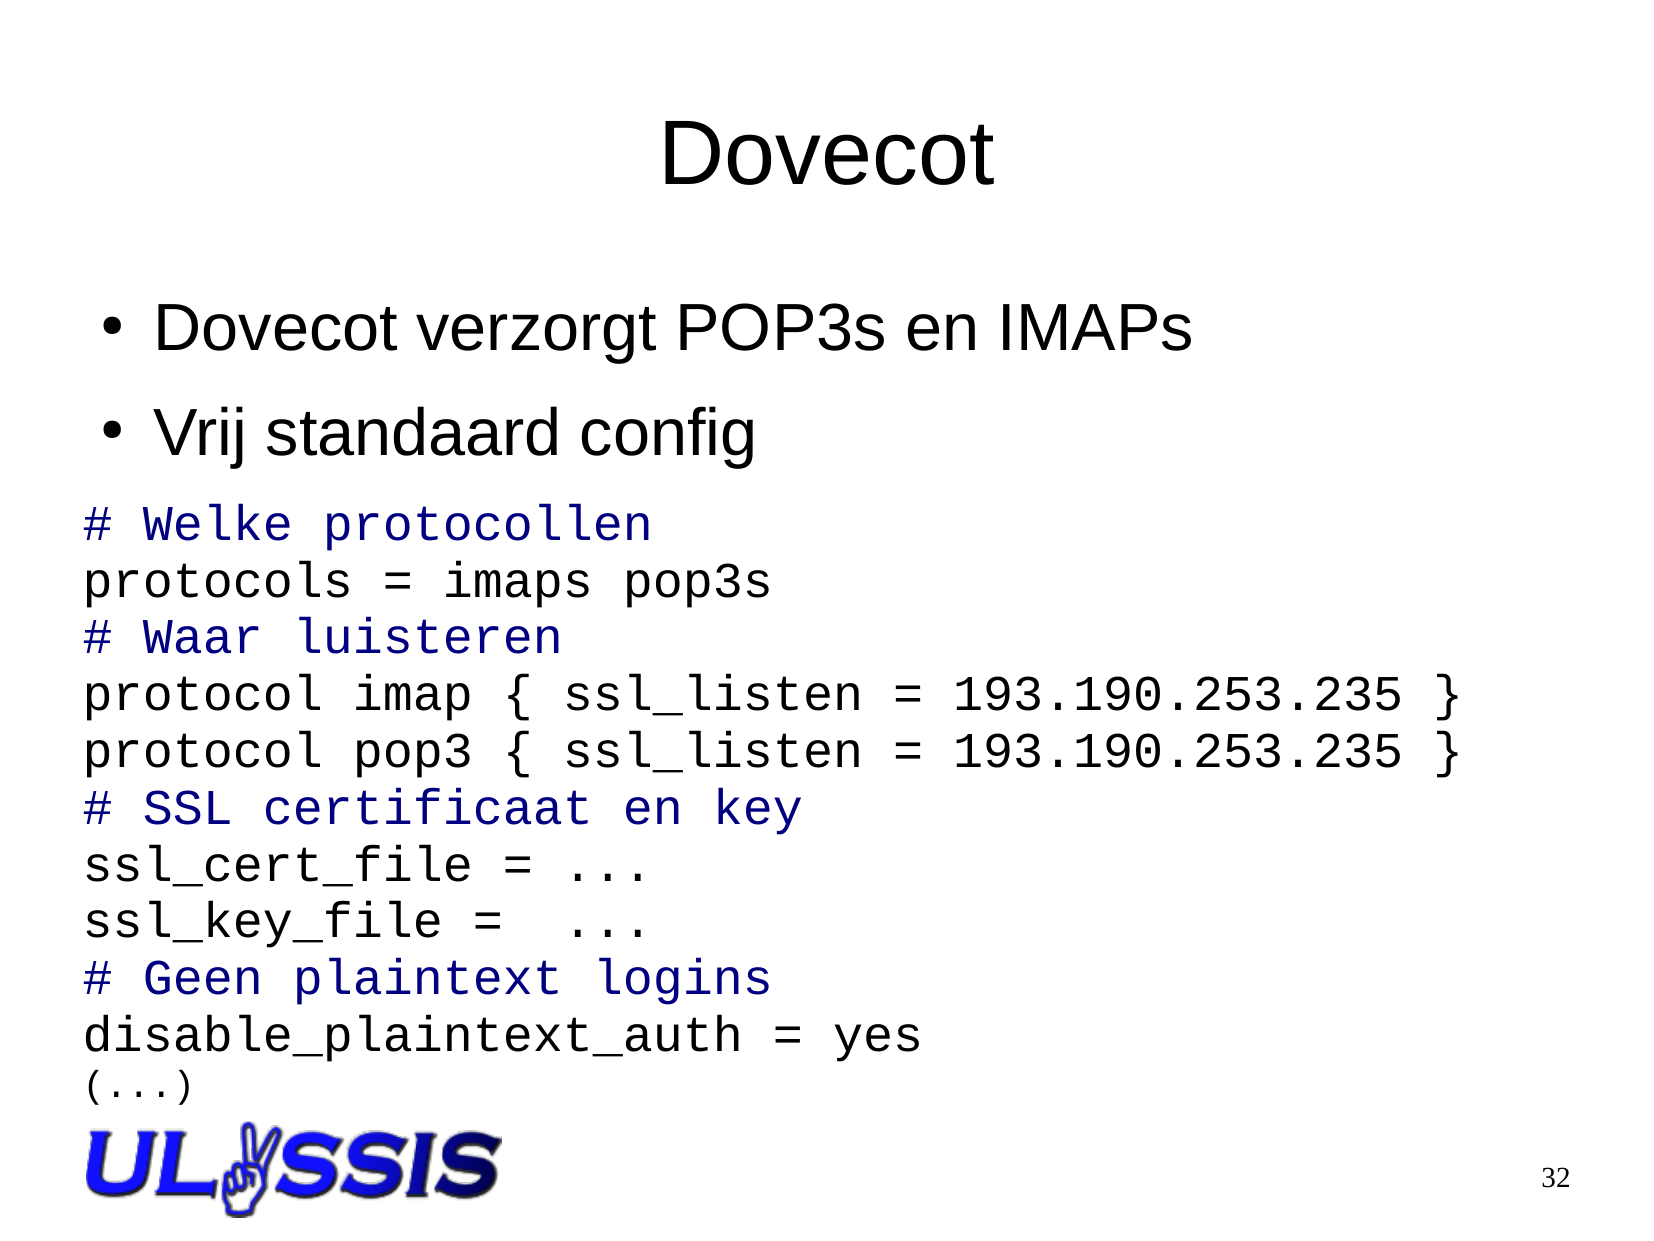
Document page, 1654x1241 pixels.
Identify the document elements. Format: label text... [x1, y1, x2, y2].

picture [86, 1130, 502, 1218]
title Dovecot [82, 56, 1571, 250]
list Dovecot verzorgt POP3s en IMAPs Vrij standaard config # Welke protocollen protocols = imaps pop3s # Waar luisteren protocol imap { ssl_listen = 193.190.253.235 } protocol pop3 { ssl_listen = 193.190.253.235 } # SSL certificaat en key ssl_cert_file = ... ssl_key_file = ... # Geen plaintext logins disable_plaintext_auth = yes (...) [82, 290, 1571, 1130]
